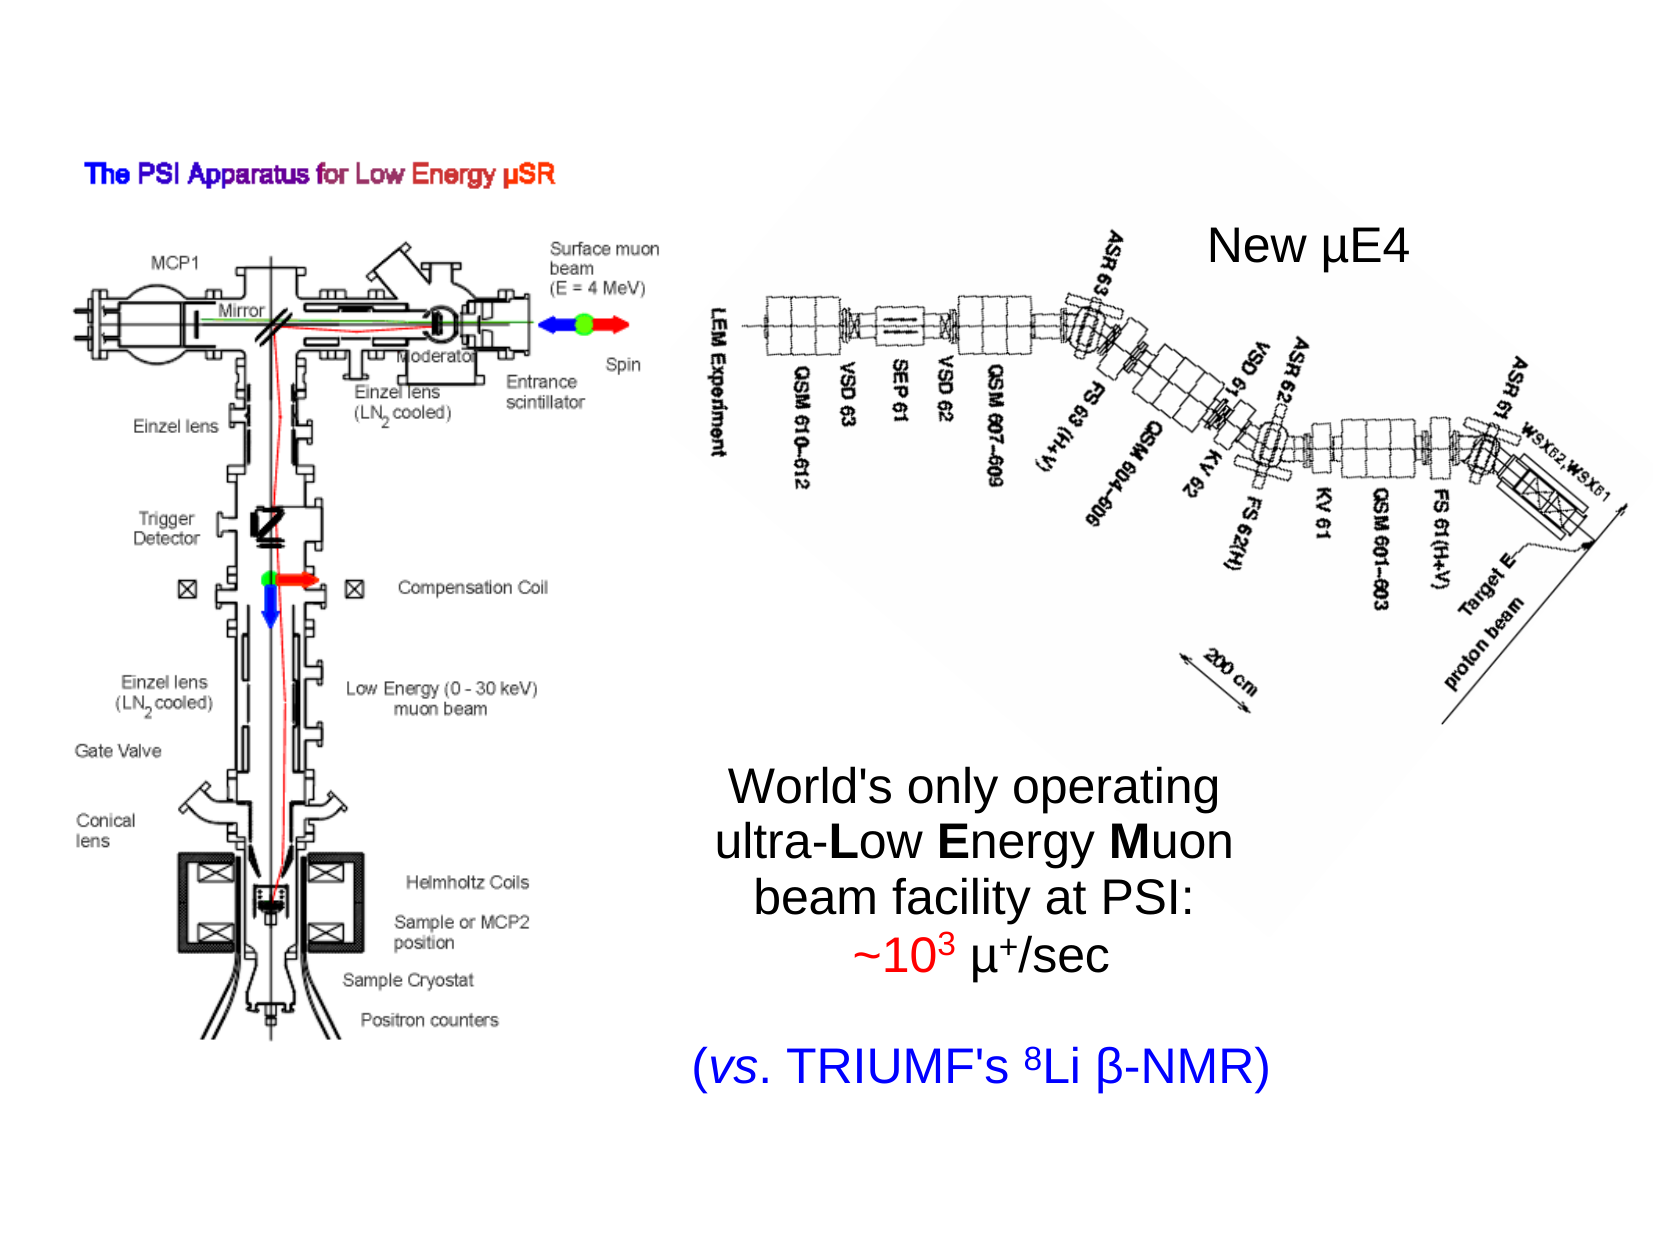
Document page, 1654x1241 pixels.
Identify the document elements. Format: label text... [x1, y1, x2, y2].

text_box World's only operating ultra-Low Energy Muon beam facility at PSI: ~103 µ+/sec (vs. TRIUMF's 8Li β-NMR) [691, 758, 1405, 1205]
picture [58, 0, 1654, 1054]
text_box New µE4 [1206, 217, 1410, 293]
